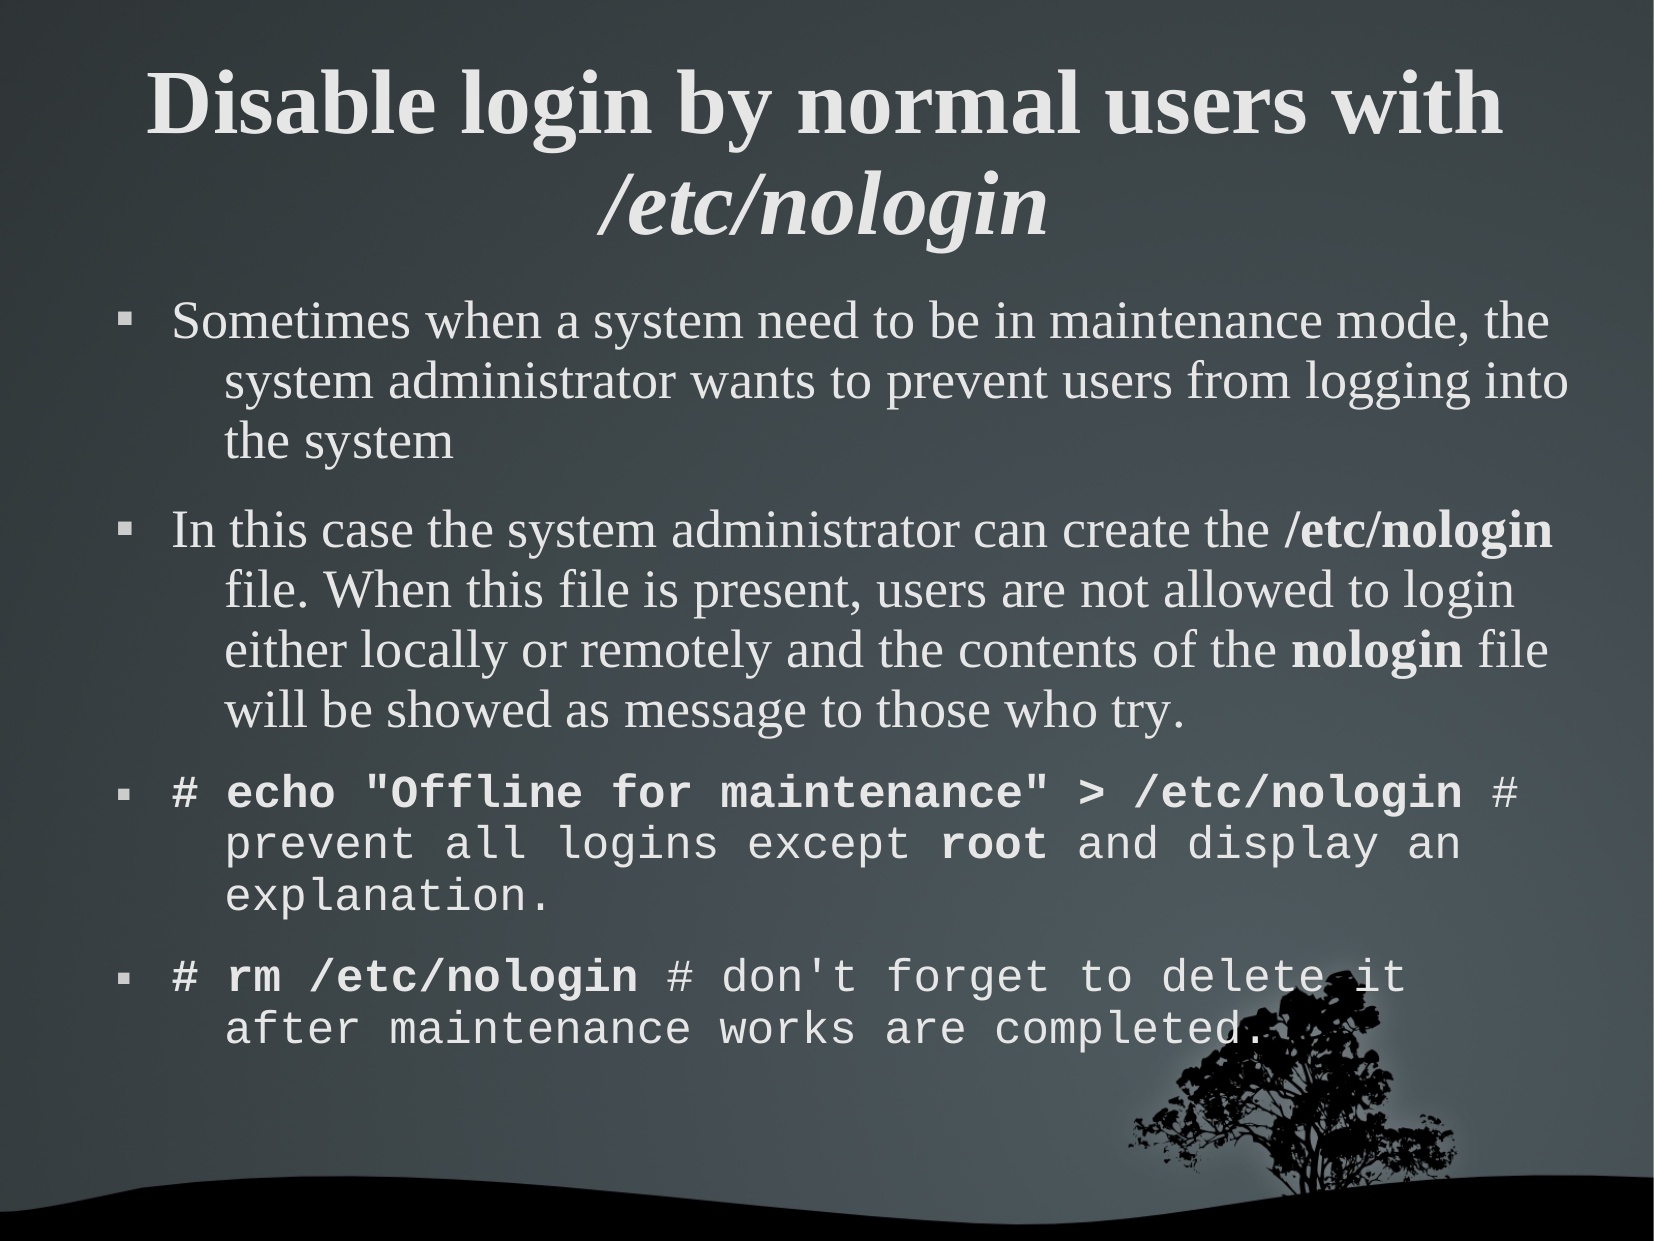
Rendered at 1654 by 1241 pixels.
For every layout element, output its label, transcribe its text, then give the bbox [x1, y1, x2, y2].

title Disable login by normal users with /etc/nologin [82, 33, 1571, 273]
picture [0, 0, 1654, 1241]
list Sometimes when a system need to be in maintenance mode, the system administrator wants to prevent users from logging into the system In this case the system administrator can create the /etc/nologin file. When this file is present, users are not allowed to login either locally or remotely and the contents of the nologin file will be showed as message to those who try. # echo "Offline for maintenance" > /etc/nologin # prevent all logins except root and display an explanation. # rm /etc/nologin # don't forget to delete it after maintenance works are completed. [82, 290, 1571, 1124]
